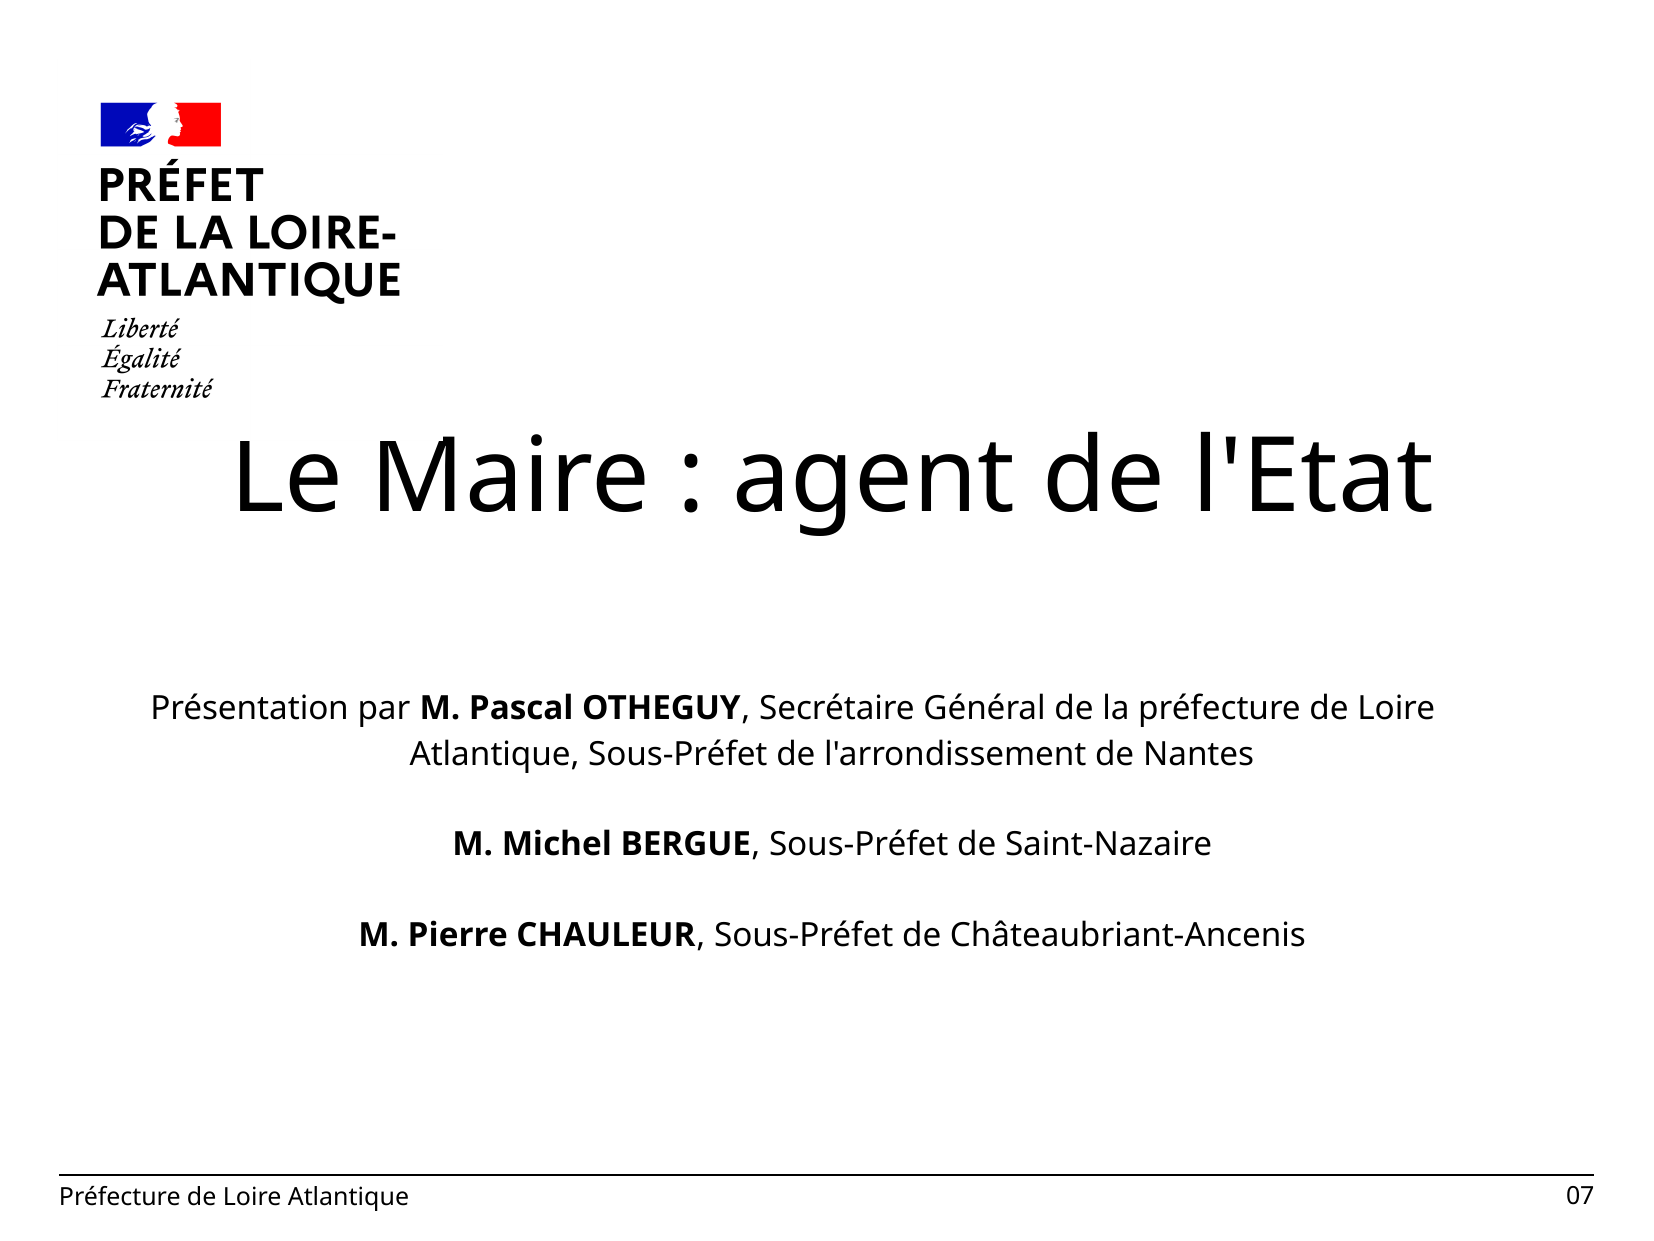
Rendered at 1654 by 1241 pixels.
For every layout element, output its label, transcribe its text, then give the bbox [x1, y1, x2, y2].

text_box 07 [1535, 1179, 1595, 1211]
picture [57, 59, 443, 441]
text_box Préfecture de Loire Atlantique [59, 1180, 473, 1211]
title Le Maire : agent de l'Etat Présentation par M. Pascal OTHEGUY, Secrétaire Général de la préfecture de Loire Atlantique, Sous-Préfet de l'arrondissement de Nantes M. Michel BERGUE, Sous-Préfet de Saint-Nazaire M. Pierre CHAULEUR, Sous-Préfet de Châteaubriant-Ancenis [88, 429, 1577, 927]
